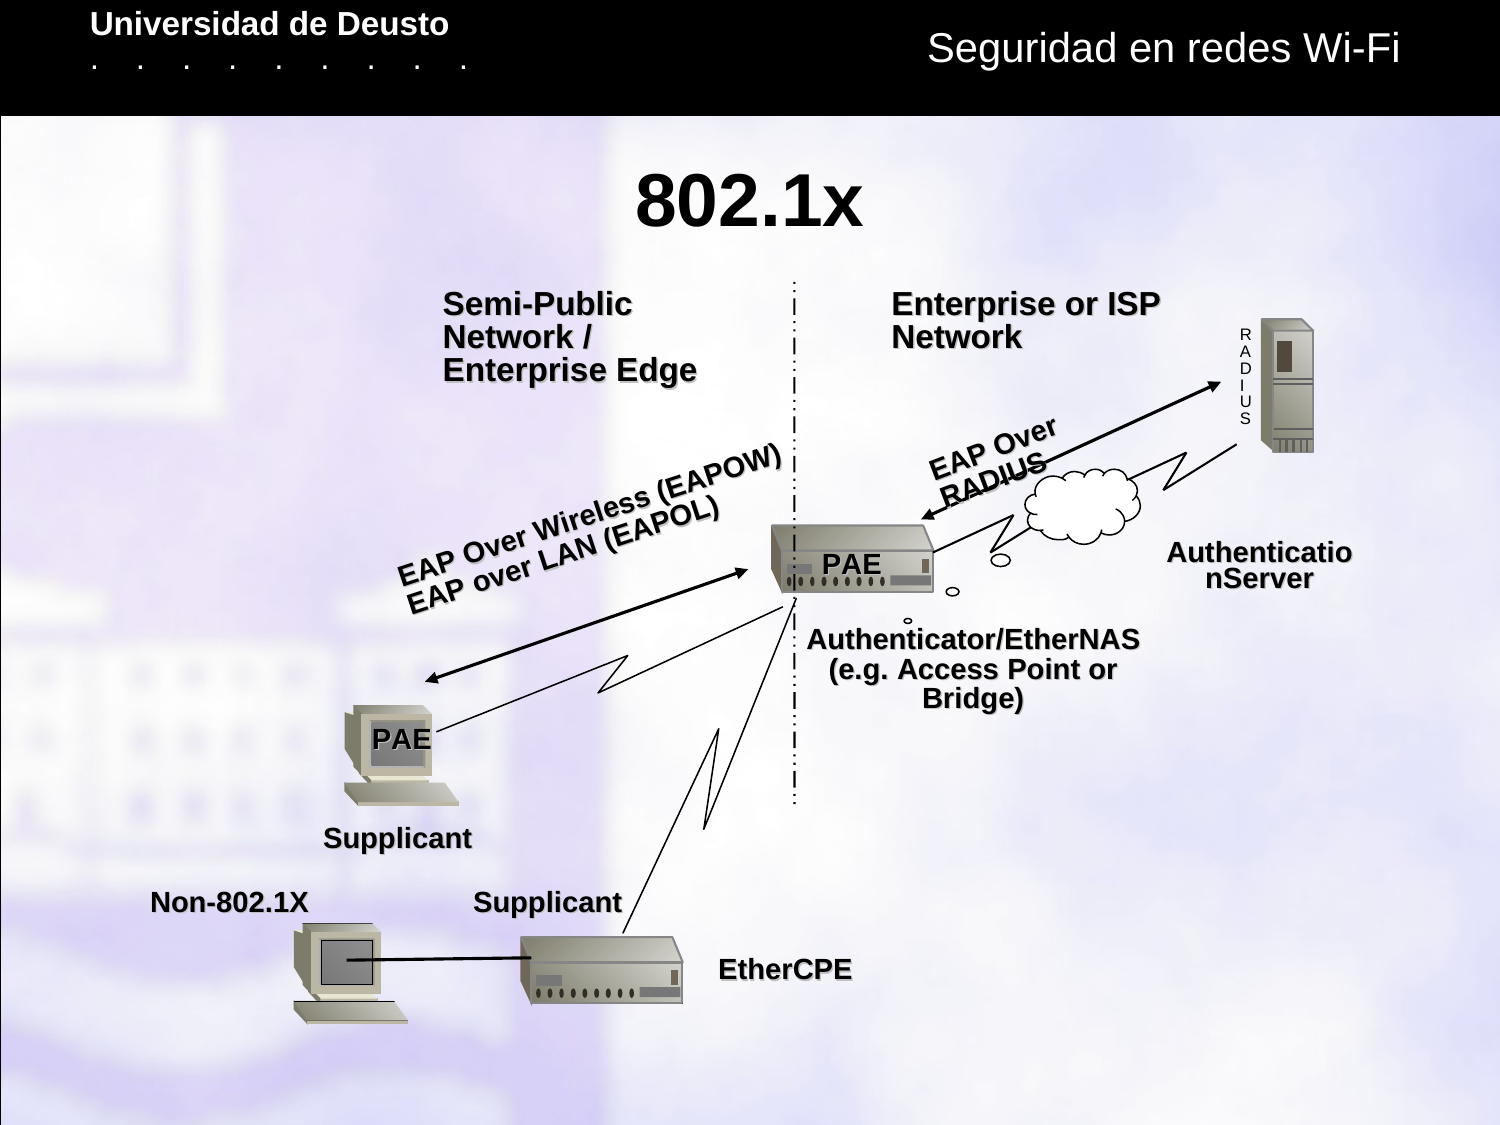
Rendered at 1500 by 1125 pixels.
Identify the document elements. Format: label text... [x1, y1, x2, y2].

text_box [1024, 469, 1141, 545]
text_box EAP Over RADIUS [910, 358, 1198, 526]
text_box Semi-Public Network / Enterprise Edge [429, 281, 800, 396]
text_box [904, 618, 912, 624]
text_box Enterprise or ISP Network [877, 281, 1210, 362]
text_box [344, 705, 433, 719]
title 802.1x [112, 137, 1388, 263]
text_box Supplicant [309, 817, 529, 861]
text_box EAP Over Wireless (EAPOW) EAP over LAN (EAPOL) [379, 404, 881, 632]
text_box [1288, 440, 1292, 452]
text_box Non-802.1X [136, 881, 356, 925]
text_box [1302, 440, 1306, 452]
text_box [991, 554, 1011, 567]
text_box [1308, 440, 1313, 452]
text_box [293, 923, 408, 1025]
text_box [344, 763, 459, 807]
text_box [520, 936, 683, 1006]
text_box [1295, 440, 1300, 452]
text_box [1281, 440, 1285, 452]
text_box [771, 524, 934, 595]
text_box Supplicant [459, 881, 679, 925]
text_box PAE [794, 544, 910, 588]
text_box RADIUS [1225, 319, 1256, 437]
text_box AuthenticationServer [1148, 534, 1372, 627]
text_box EtherCPE [704, 949, 924, 993]
text_box Authenticator/EtherNAS (e.g. Access Point or Bridge) [782, 619, 1164, 722]
text_box [946, 587, 959, 596]
text_box [1260, 319, 1314, 452]
text_box PAE [344, 719, 460, 763]
picture [1, 116, 1500, 1125]
